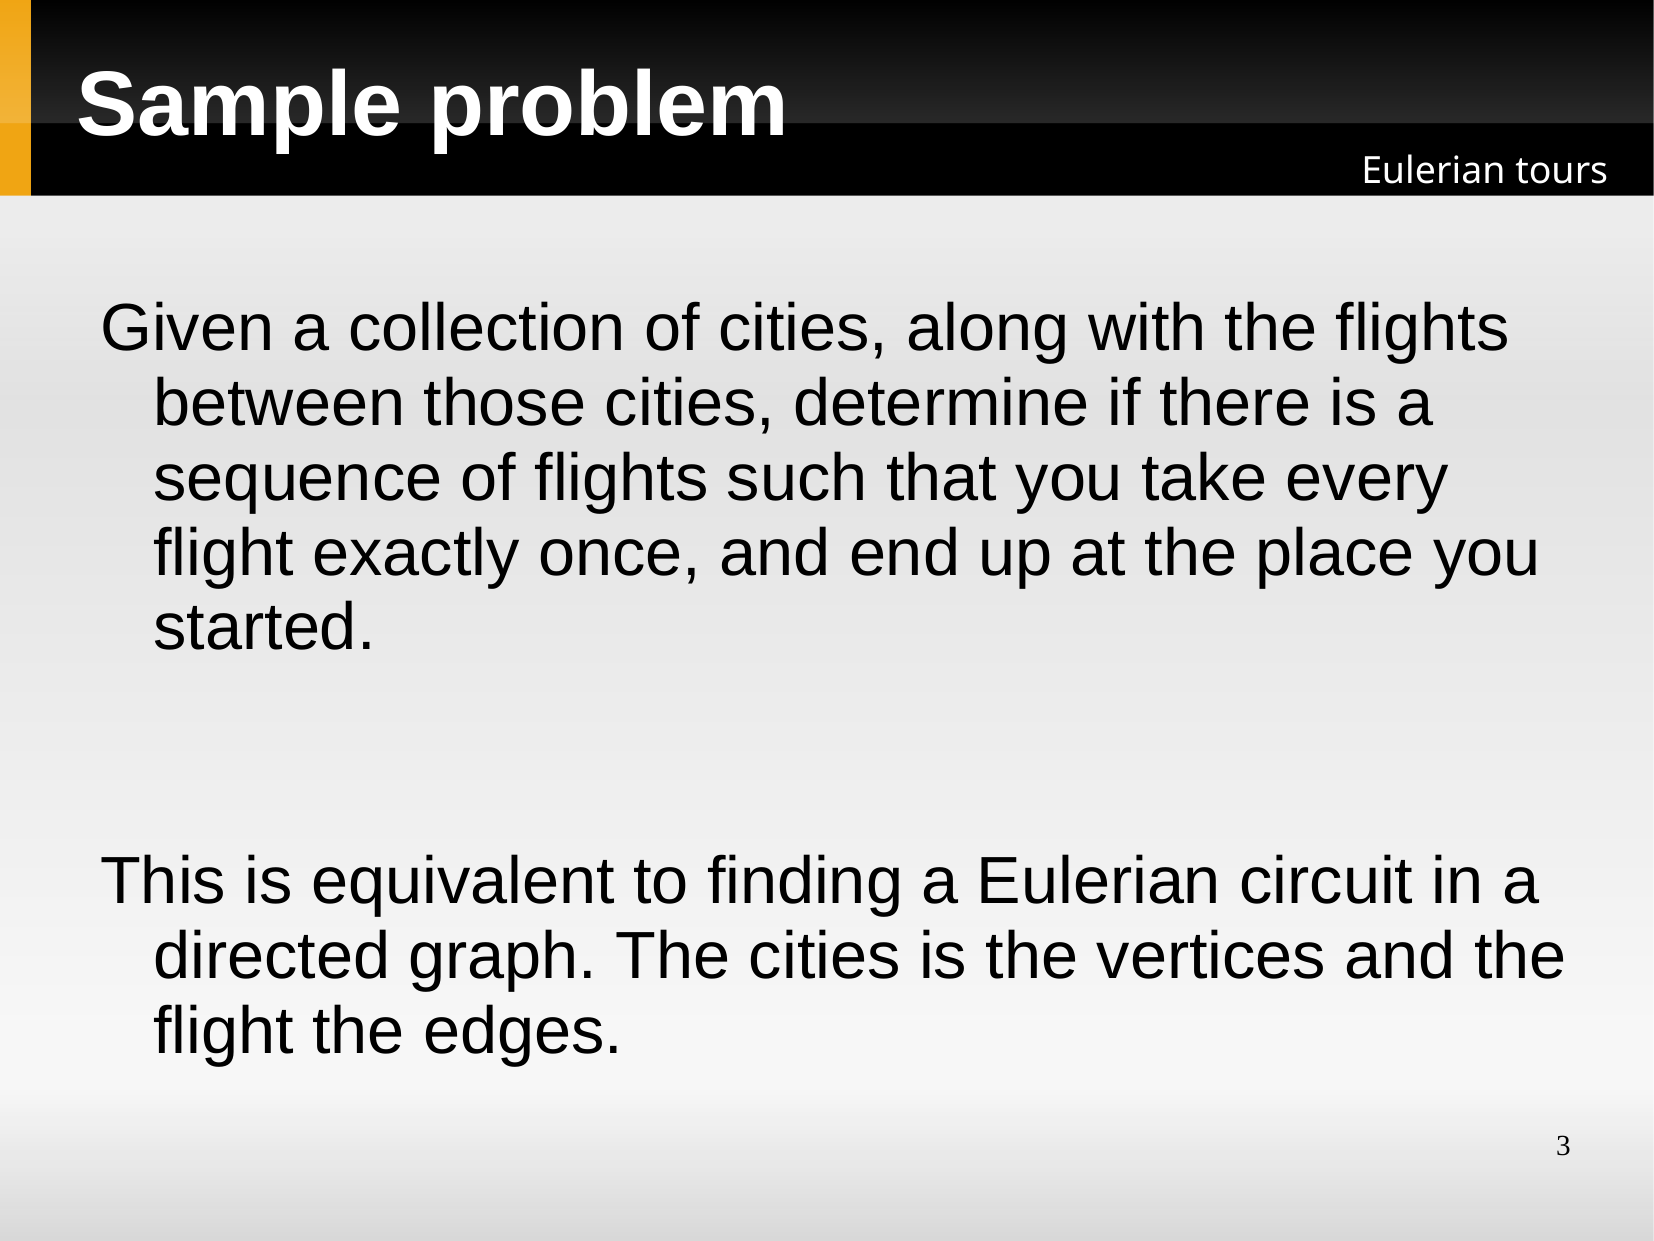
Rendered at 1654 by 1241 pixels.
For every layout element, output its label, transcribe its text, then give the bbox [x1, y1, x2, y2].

title Sample problem [76, 7, 1565, 200]
list Given a collection of cities, along with the flights between those cities, determine if there is a sequence of flights such that you take every flight exactly once, and end up at the place you started. This is equivalent to finding a Eulerian circuit in a directed graph. The cities is the vertices and the flight the edges. [82, 290, 1571, 1094]
picture [0, 0, 1654, 1241]
